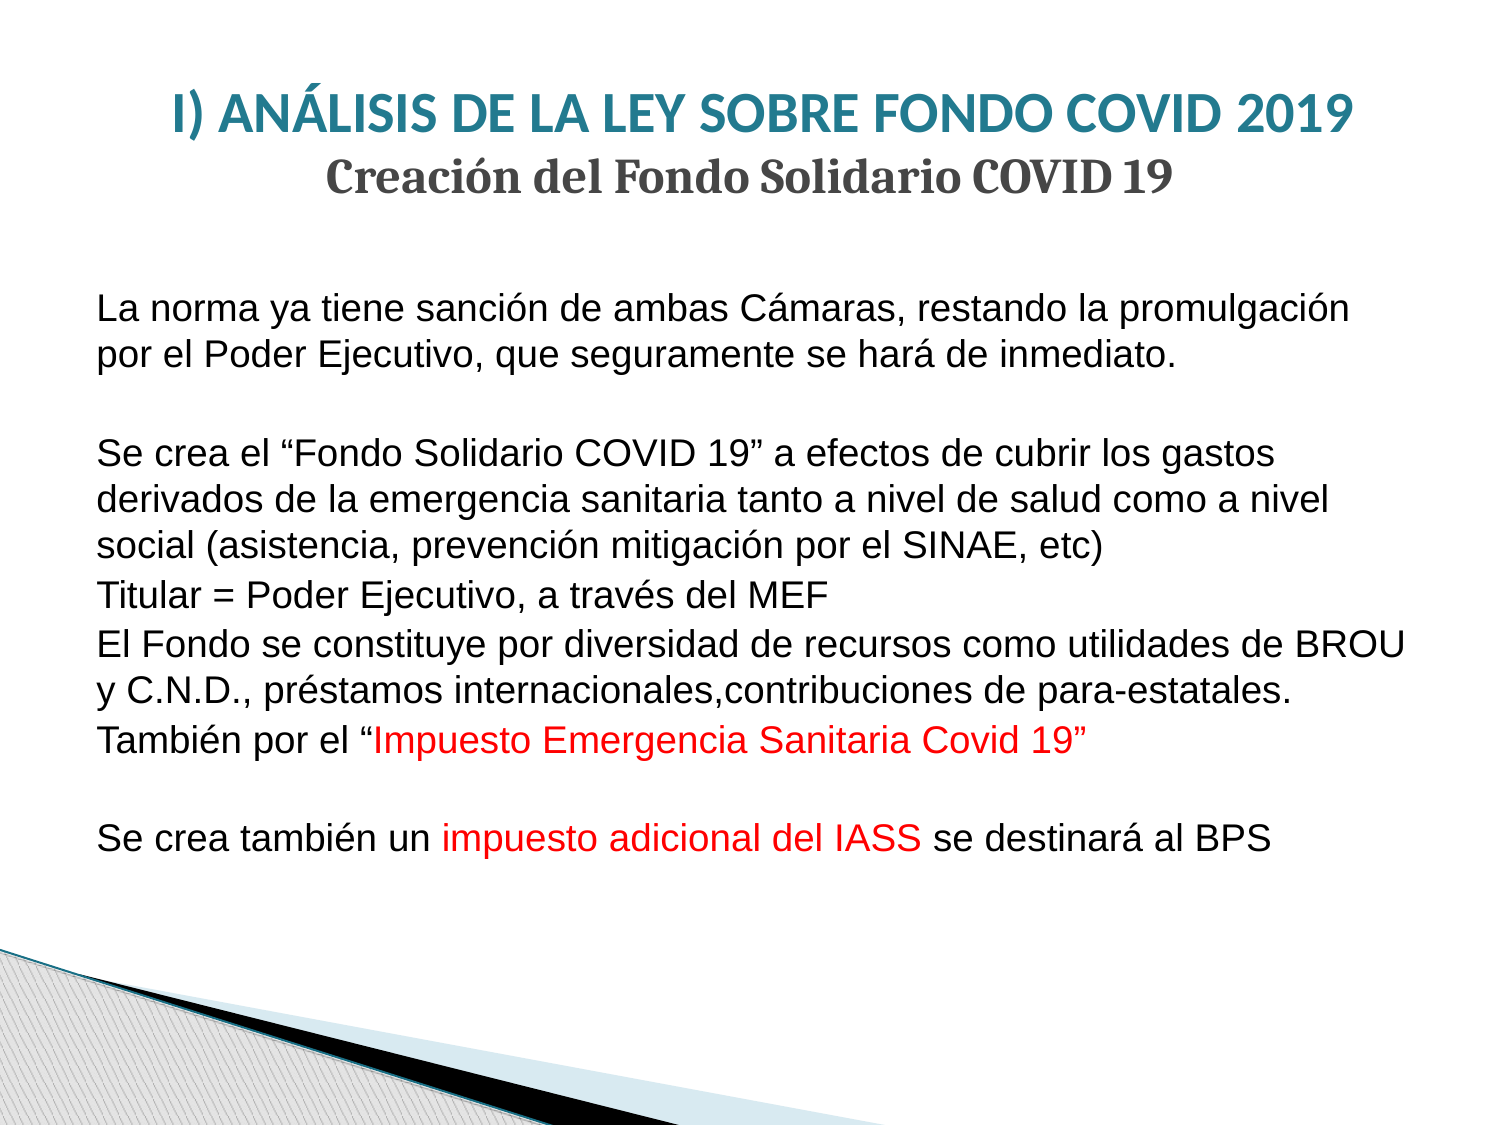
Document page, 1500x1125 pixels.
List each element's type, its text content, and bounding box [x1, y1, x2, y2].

list La norma ya tiene sanción de ambas Cámaras, restando la promulgación por el Poder Ejecutivo, que seguramente se hará de inmediato. Se crea el “Fondo Solidario COVID 19” a efectos de cubrir los gastos derivados de la emergencia sanitaria tanto a nivel de salud como a nivel social (asistencia, prevención mitigación por el SINAE, etc) Titular = Poder Ejecutivo, a través del MEF El Fondo se constituye por diversidad de recursos como utilidades de BROU y C.N.D., préstamos internacionales,contribuciones de para-estatales. También por el “Impuesto Emergencia Sanitaria Covid 19” Se crea también un impuesto adicional del IASS se destinará al BPS [75, 243, 1425, 986]
title I) ANÁLISIS DE LA LEY SOBRE FONDO COVID 2019 Creación del Fondo Solidario COVID 19 [75, 45, 1425, 233]
